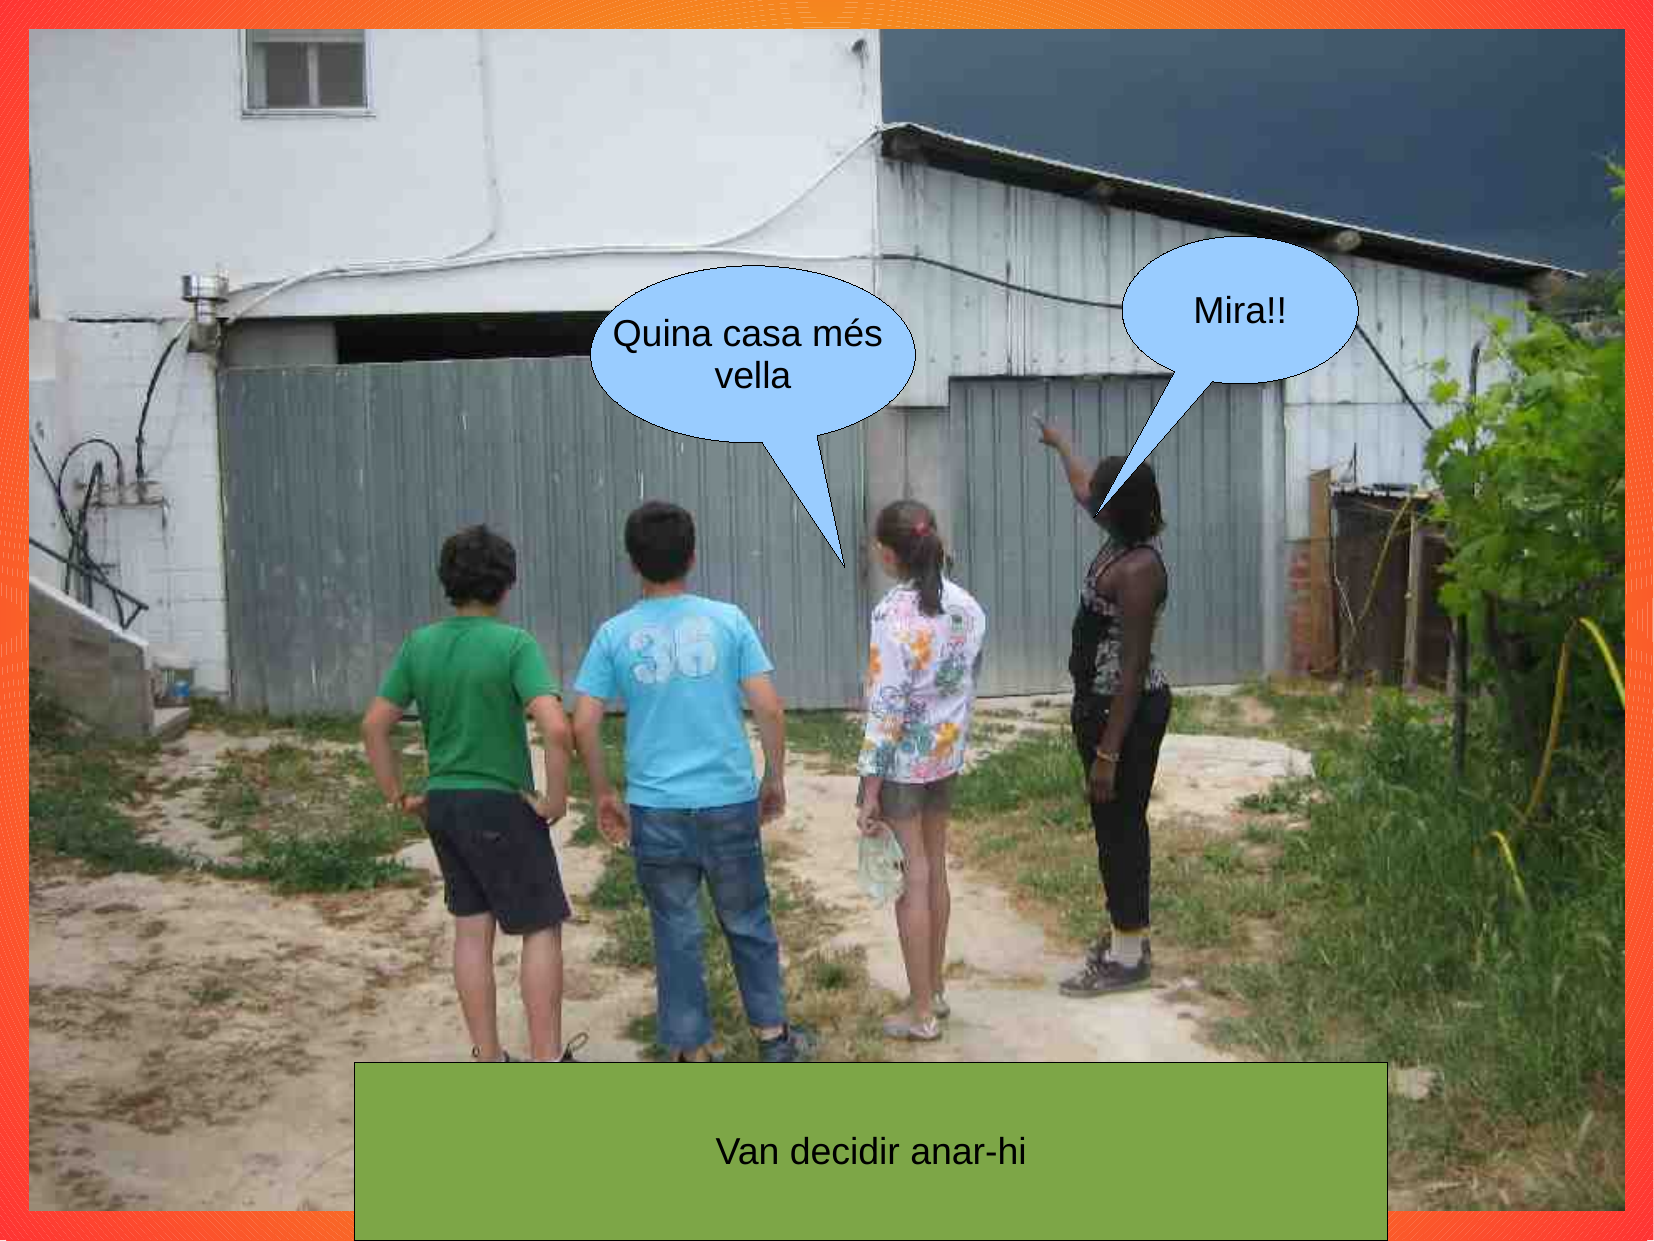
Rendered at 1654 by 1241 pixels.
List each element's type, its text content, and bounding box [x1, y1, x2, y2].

text_box Quina casa més vella [590, 265, 916, 568]
text_box Van decidir anar-hi [354, 1062, 1388, 1241]
text_box Mira!! [1093, 236, 1359, 518]
picture [29, 29, 1625, 1211]
